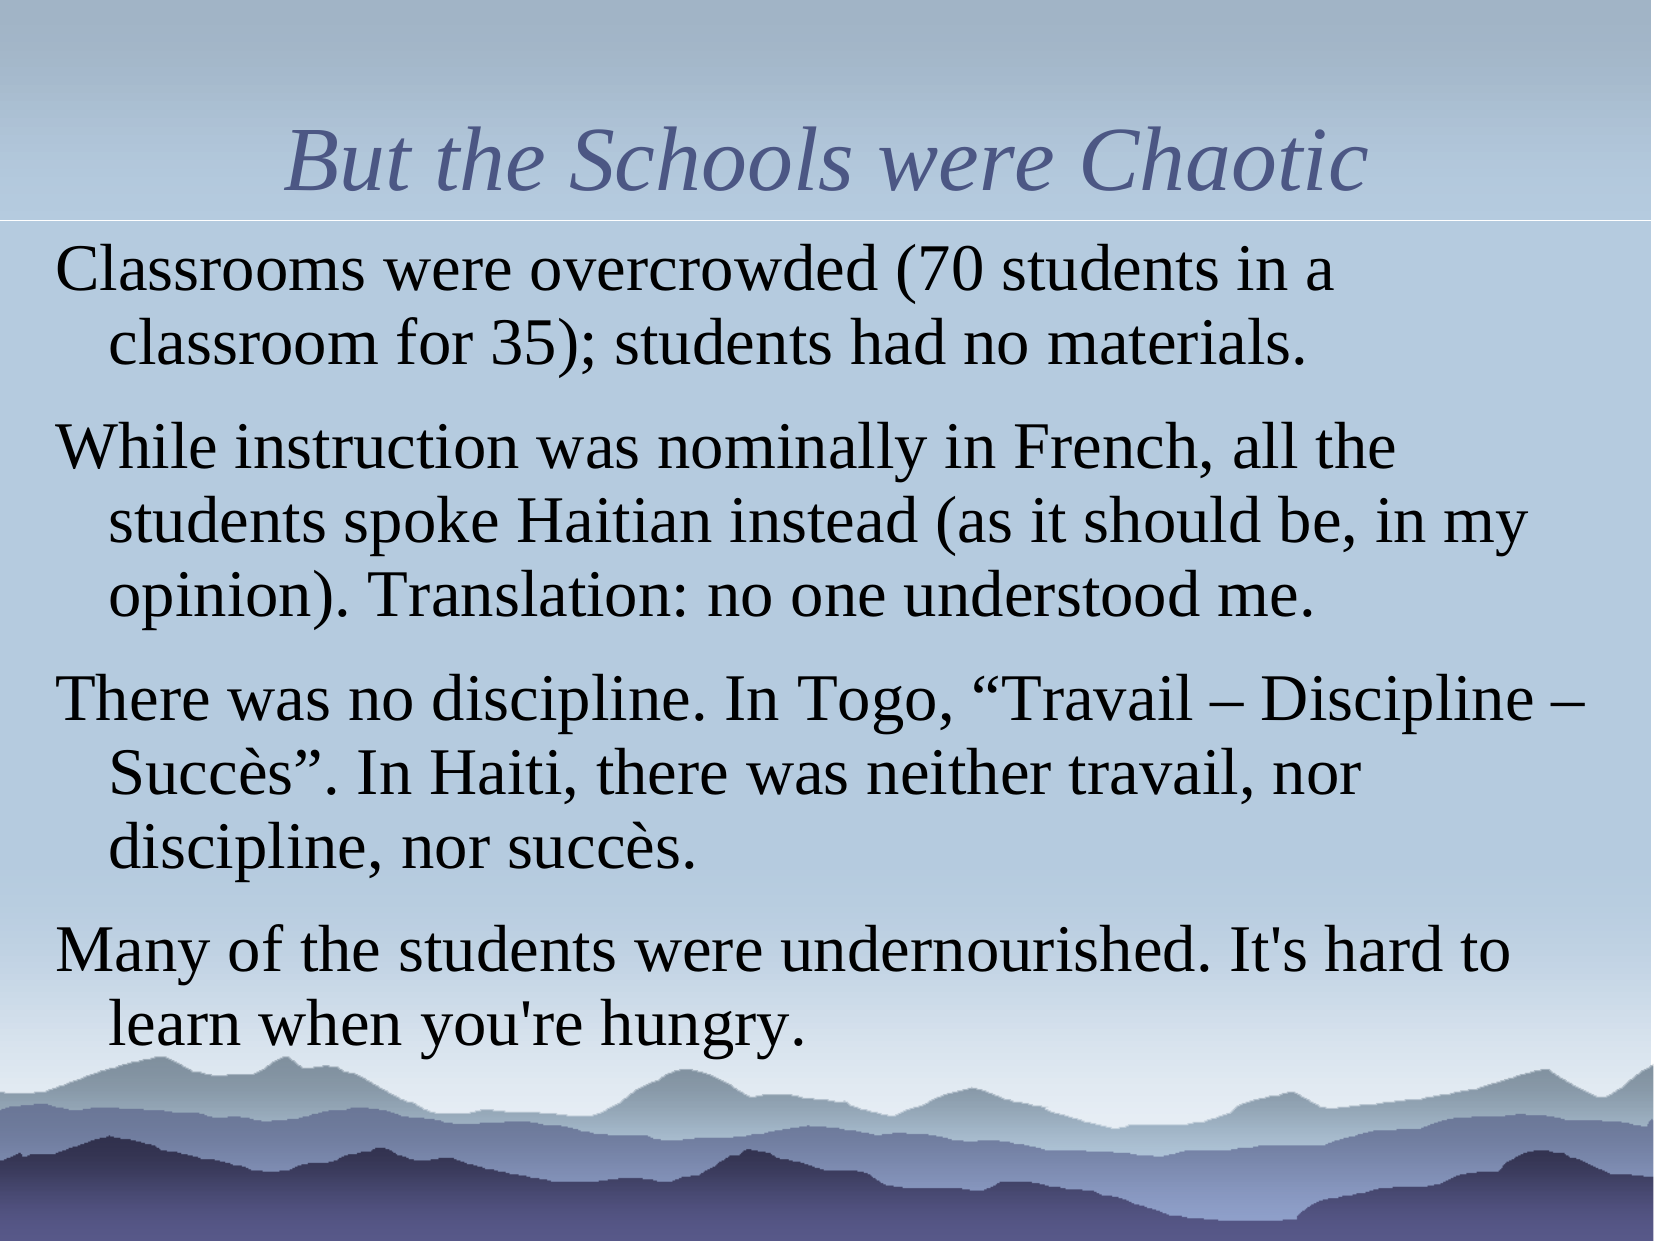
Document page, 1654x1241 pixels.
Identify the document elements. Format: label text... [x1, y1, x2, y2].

title But the Schools were Chaotic [121, 55, 1534, 231]
picture [0, 1021, 1654, 1241]
list Classrooms were overcrowded (70 students in a classroom for 35); students had no materials. While instruction was nominally in French, all the students spoke Haitian instead (as it should be, in my opinion). Translation: no one understood me. There was no discipline. In Togo, “Travail – Discipline – Succès”. In Haiti, there was neither travail, nor discipline, nor succès. Many of the students were undernourished. It's hard to learn when you're hungry. [37, 231, 1613, 1061]
